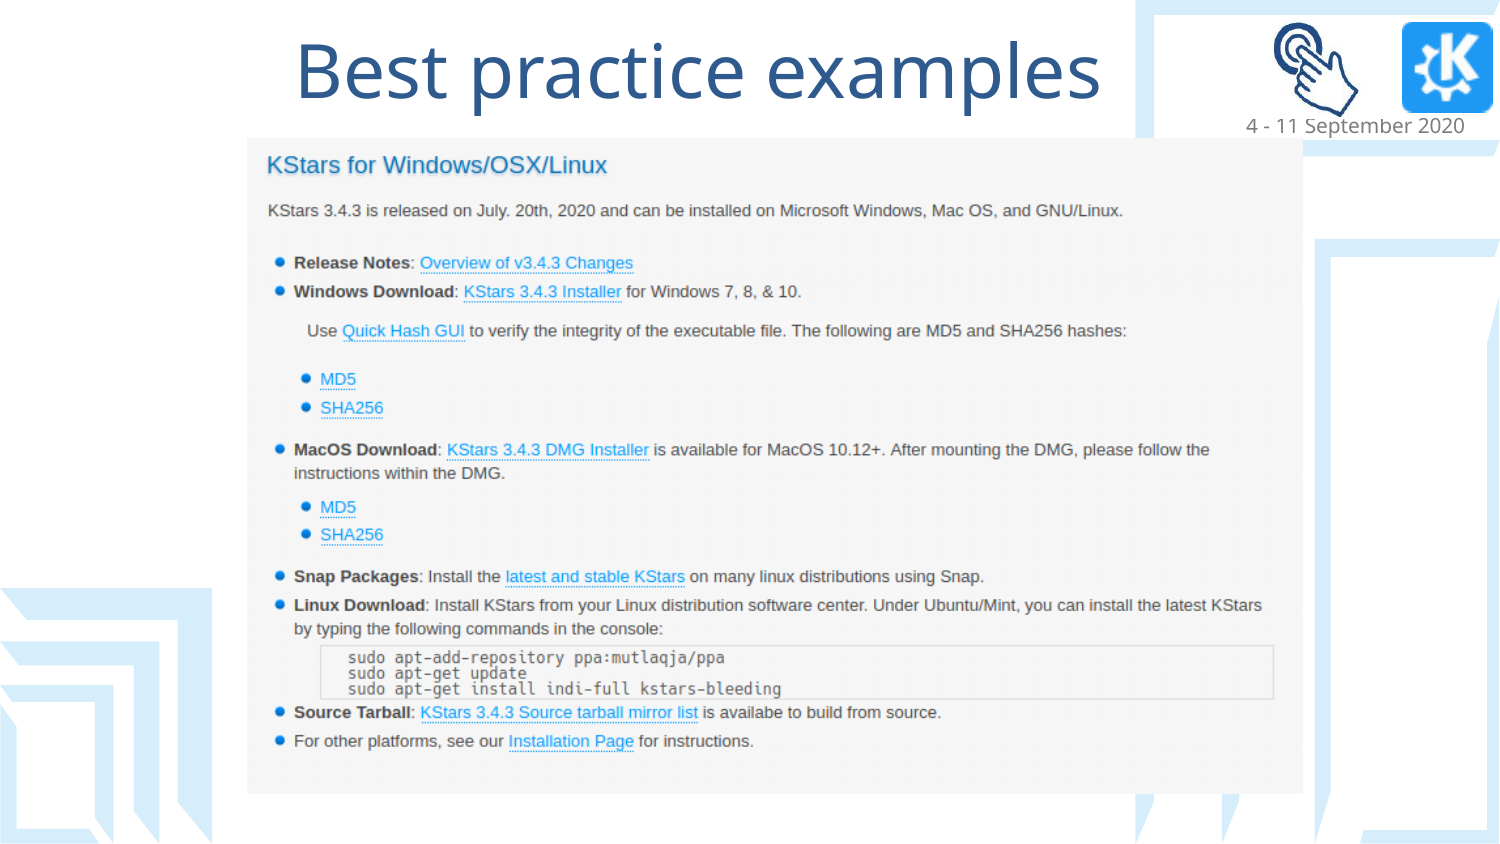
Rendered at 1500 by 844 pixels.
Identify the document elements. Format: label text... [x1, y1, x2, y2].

picture [247, 138, 1303, 794]
picture [1402, 22, 1493, 113]
title Best practice examples [0, 0, 1398, 139]
